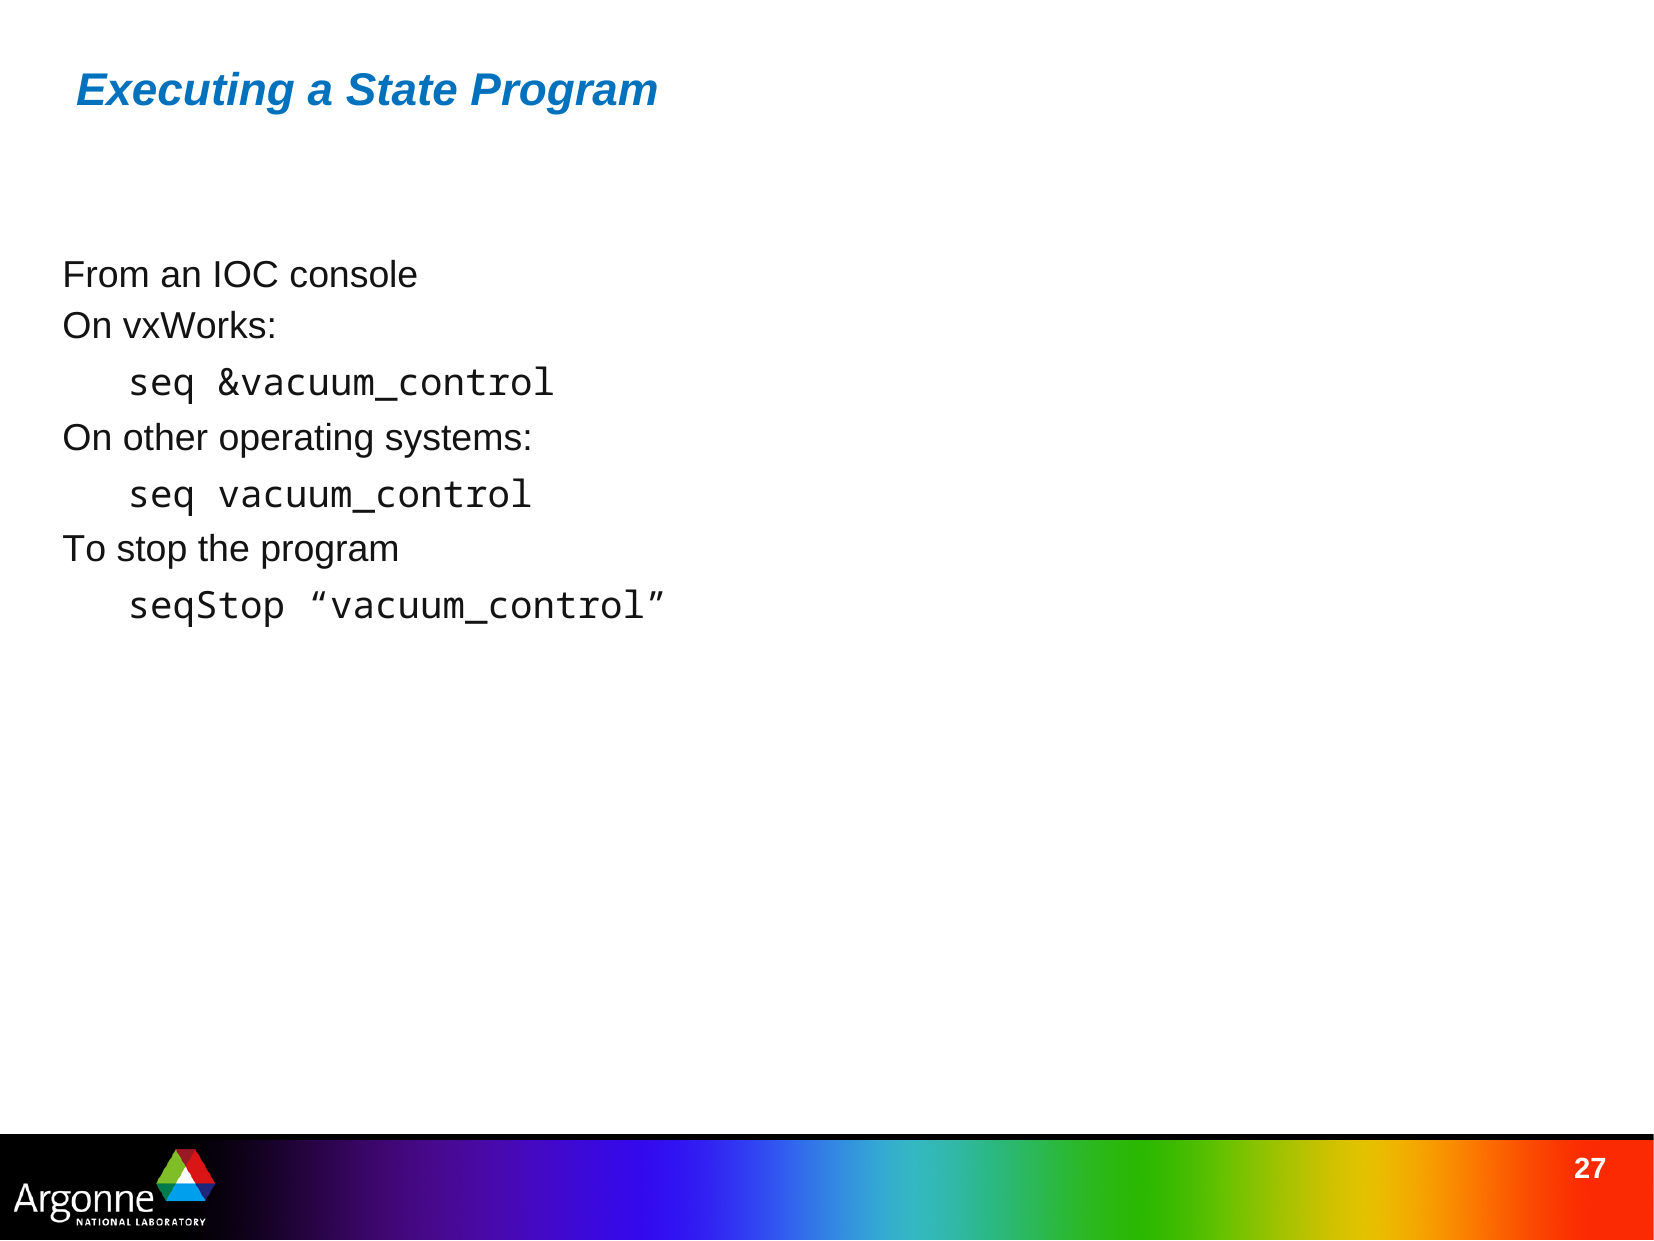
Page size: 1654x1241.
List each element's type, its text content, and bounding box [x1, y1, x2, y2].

list From an IOC console On vxWorks: seq &vacuum_control On other operating systems: seq vacuum_control To stop the program seqStop “vacuum_control” [62, 253, 1498, 703]
picture [0, 1134, 1654, 1240]
title Executing a State Program [61, 45, 1500, 123]
